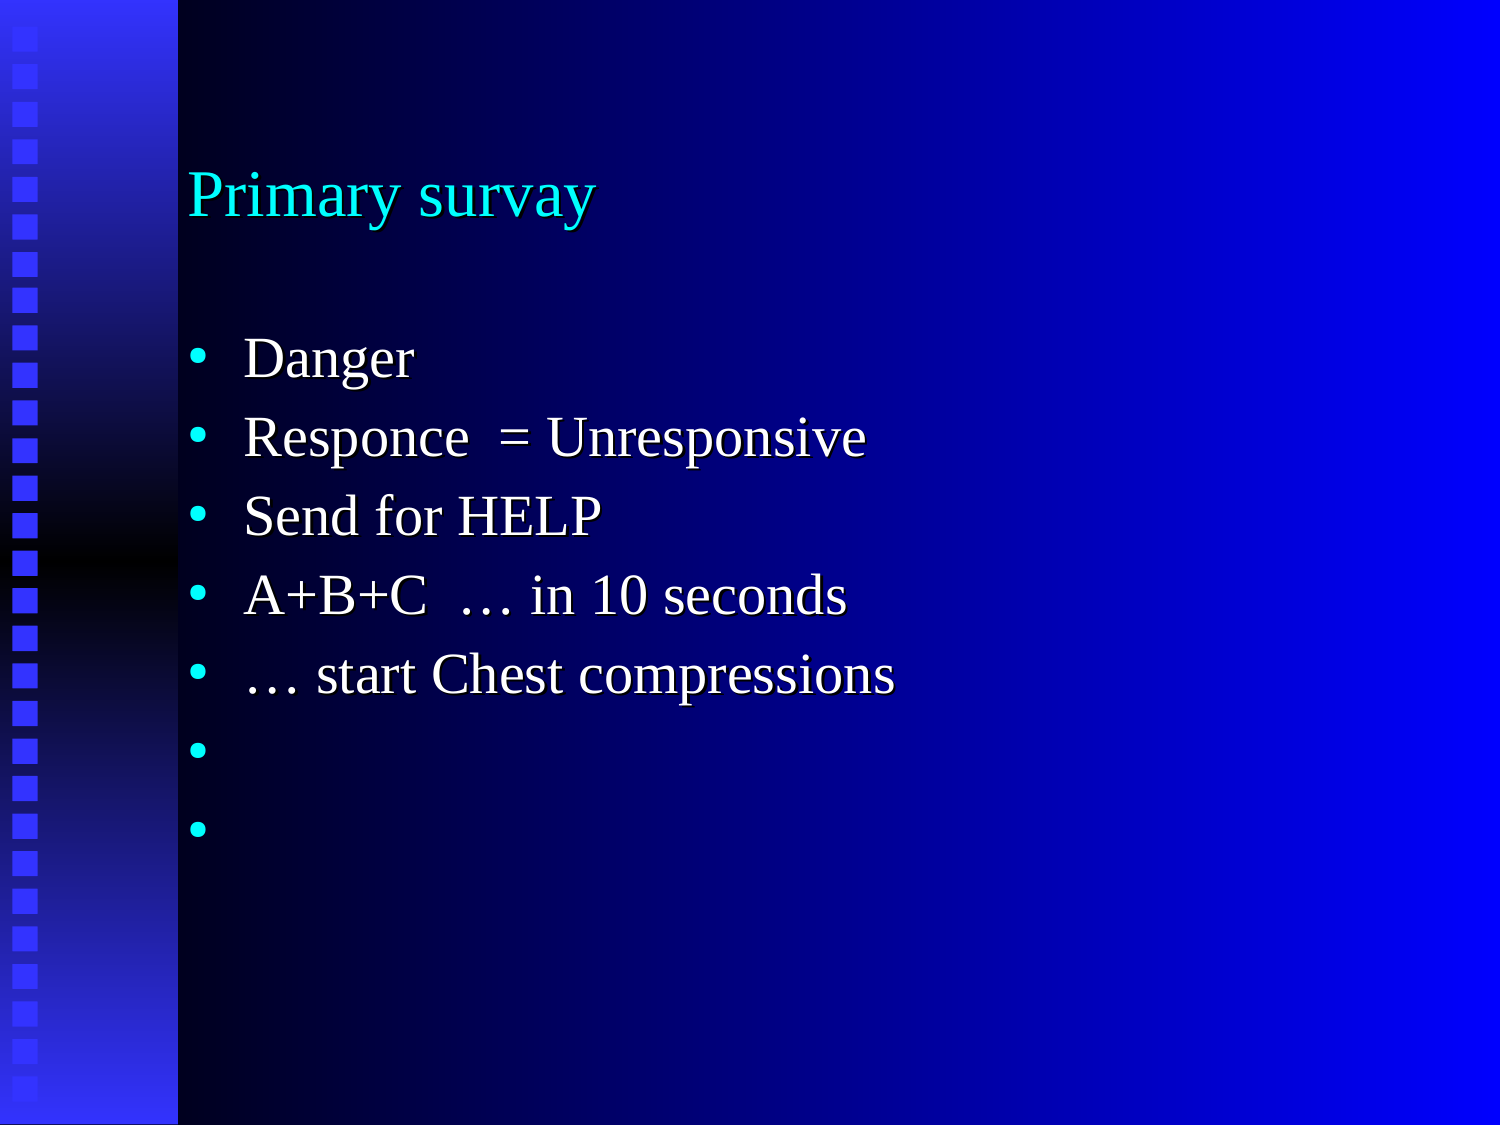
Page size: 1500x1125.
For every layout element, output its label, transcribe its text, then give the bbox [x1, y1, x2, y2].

list Danger Responce = Unresponsive Send for HELP A+B+C … in 10 seconds … start Chest compressions [187, 324, 1463, 978]
title Primary survay [187, 99, 1463, 288]
